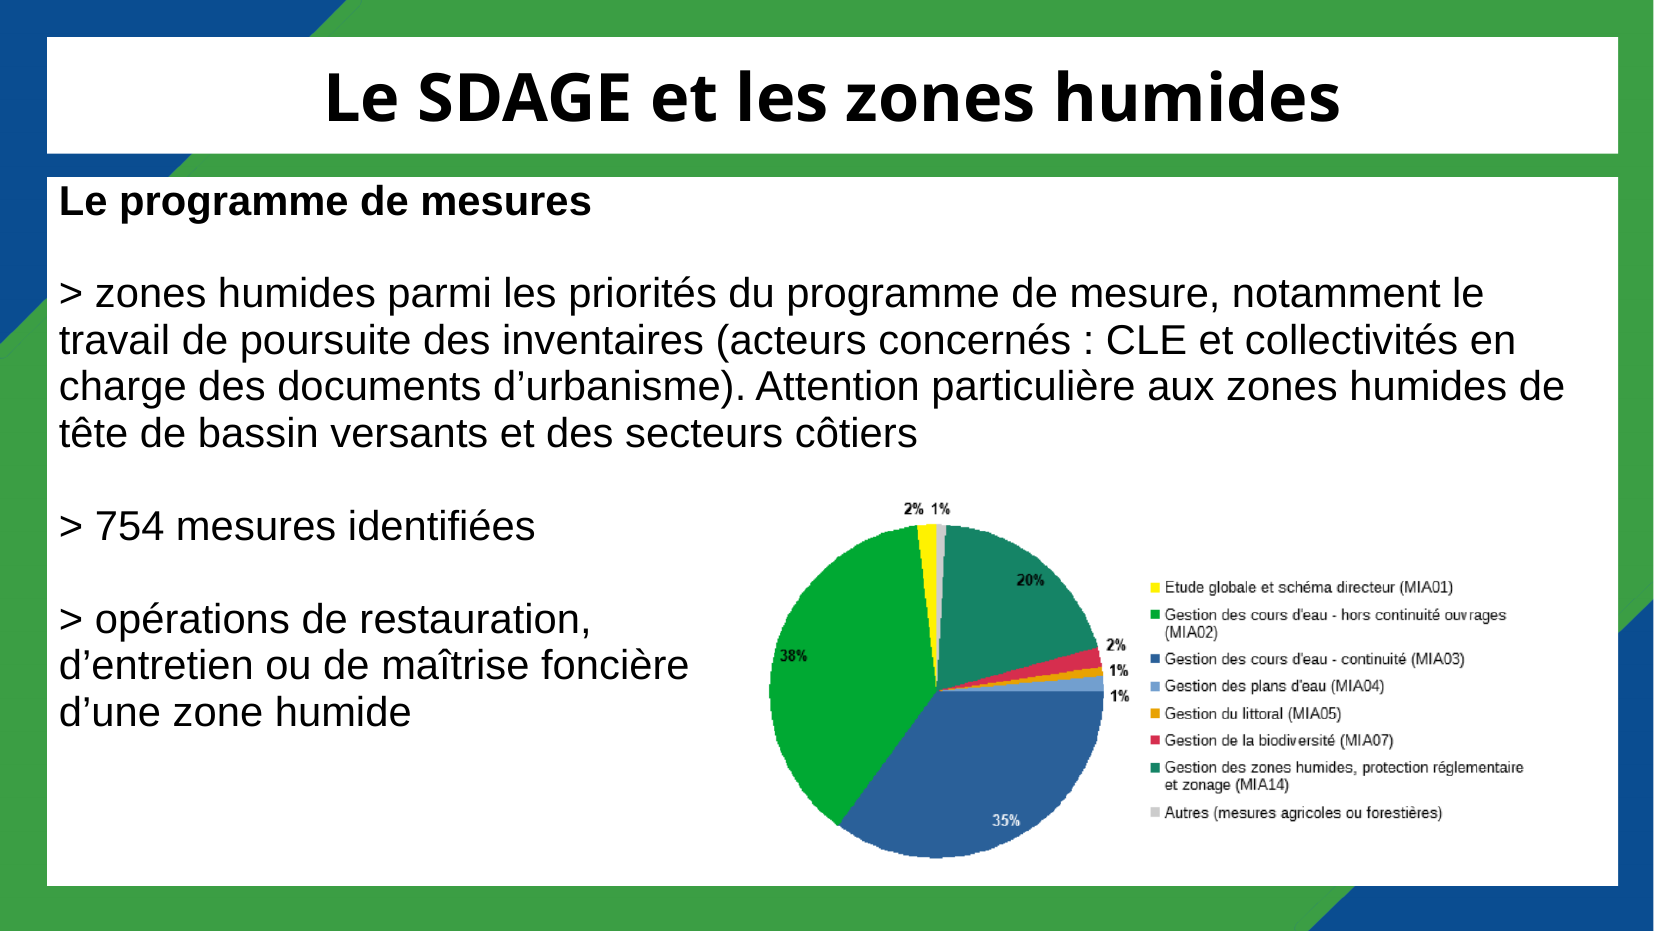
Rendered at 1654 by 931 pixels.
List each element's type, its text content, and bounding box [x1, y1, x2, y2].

title Le programme de mesures > zones humides parmi les priorités du programme de mesure, notamment le travail de poursuite des inventaires (acteurs concernés : CLE et collectivités en charge des documents d’urbanisme). Attention particulière aux zones humides de tête de bassin versants et des secteurs côtiers > 754 mesures identifiées > opérations de restauration, d’entretien ou de maîtrise foncière d’une zone humide [47, 177, 1619, 886]
picture [0, 0, 1654, 931]
title Le SDAGE et les zones humides [47, 37, 1619, 154]
